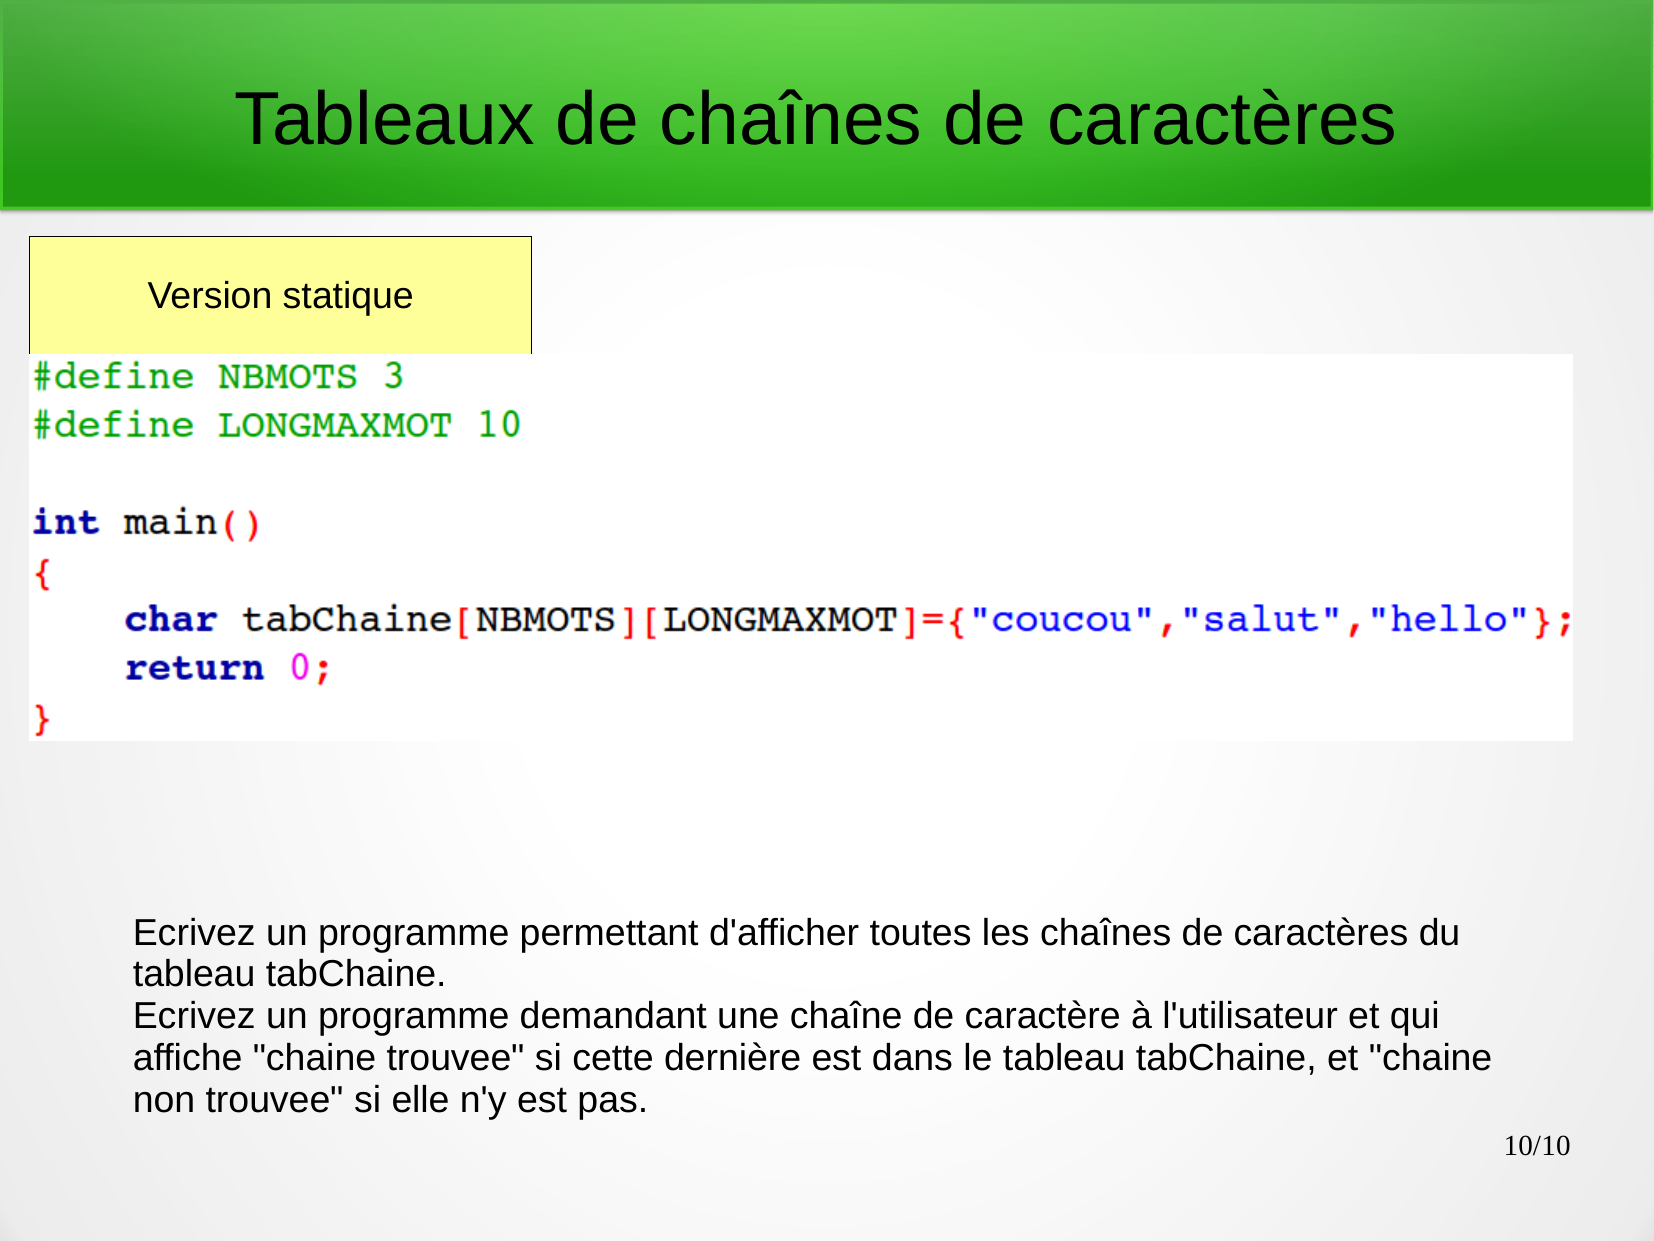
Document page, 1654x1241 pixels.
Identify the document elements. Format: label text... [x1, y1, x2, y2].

text_box Version statique [29, 236, 532, 354]
picture [29, 354, 1573, 741]
title Tableaux de chaînes de caractères [82, 47, 1571, 189]
text_box Ecrivez un programme permettant d'afficher toutes les chaînes de caractères du tableau tabChaine. Ecrivez un programme demandant une chaîne de caractère à l'utilisateur et qui affiche "chaine trouvee" si cette dernière est dans le tableau tabChaine, et "chaine non trouvee" si elle n'y est pas. [118, 903, 1565, 1129]
